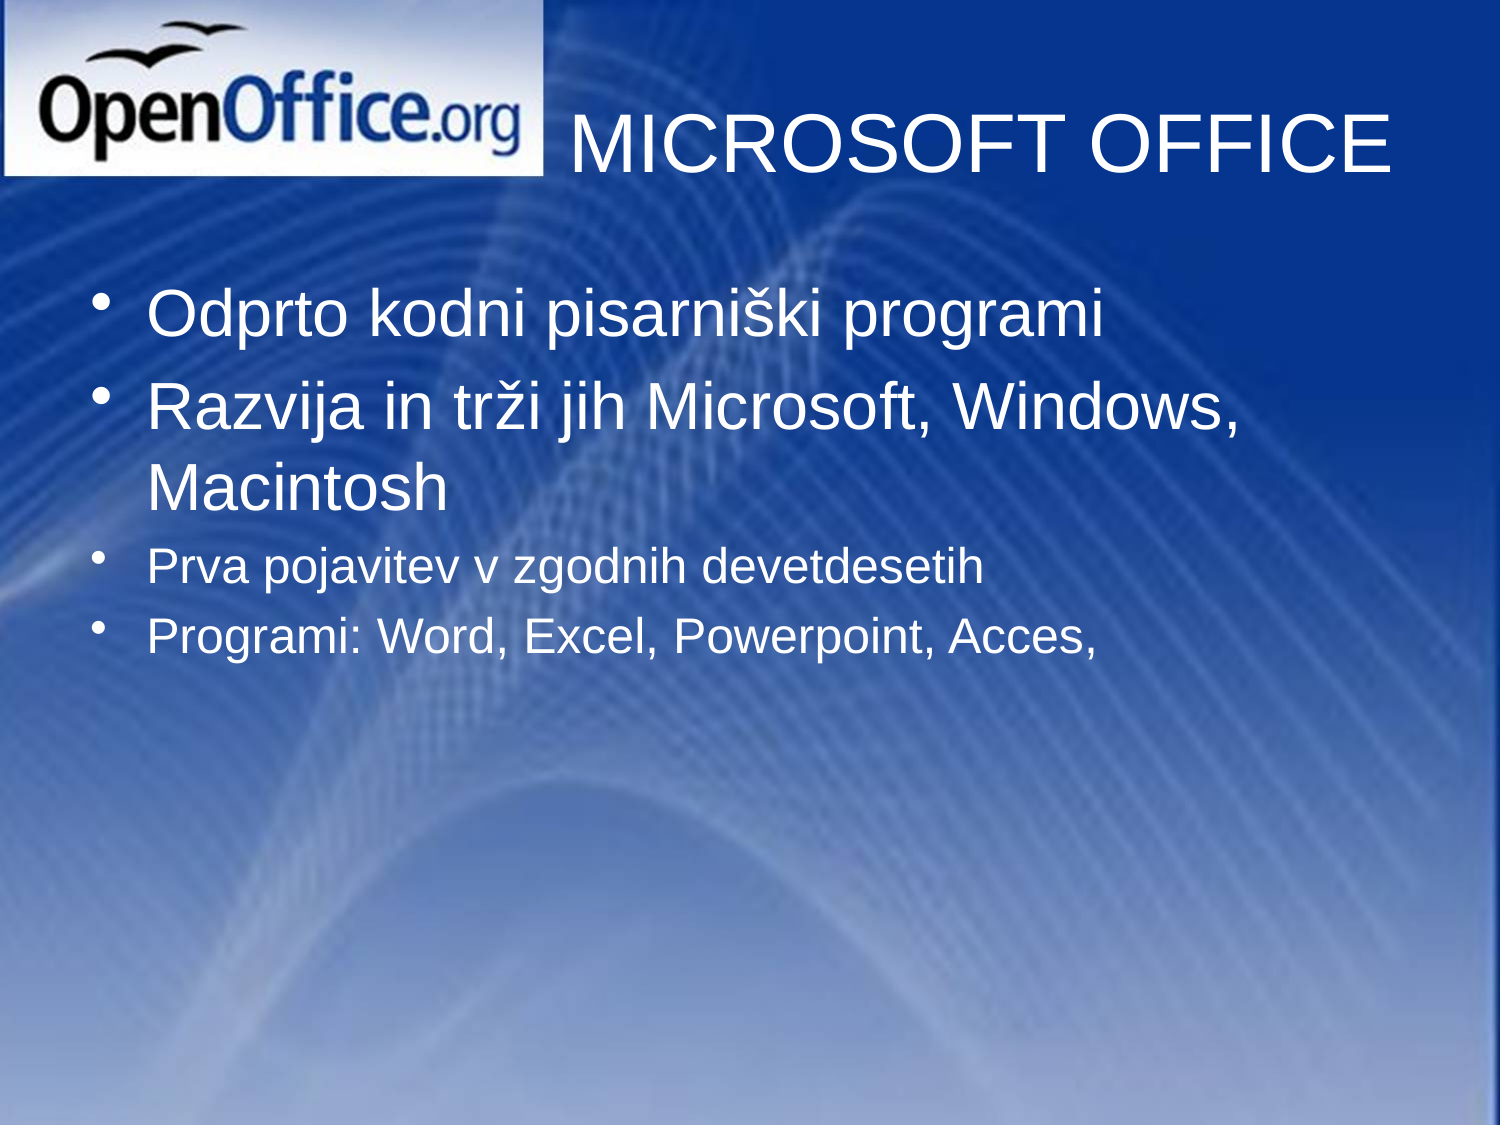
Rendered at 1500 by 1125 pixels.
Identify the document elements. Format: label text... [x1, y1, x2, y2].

list Odprto kodni pisarniški programi Razvija in trži jih Microsoft, Windows, Macintosh Prva pojavitev v zgodnih devetdesetih Programi: Word, Excel, Powerpoint, Acces, [75, 262, 1425, 1005]
title MICROSOFT OFFICE [537, 45, 1425, 233]
picture [0, 0, 1500, 1125]
